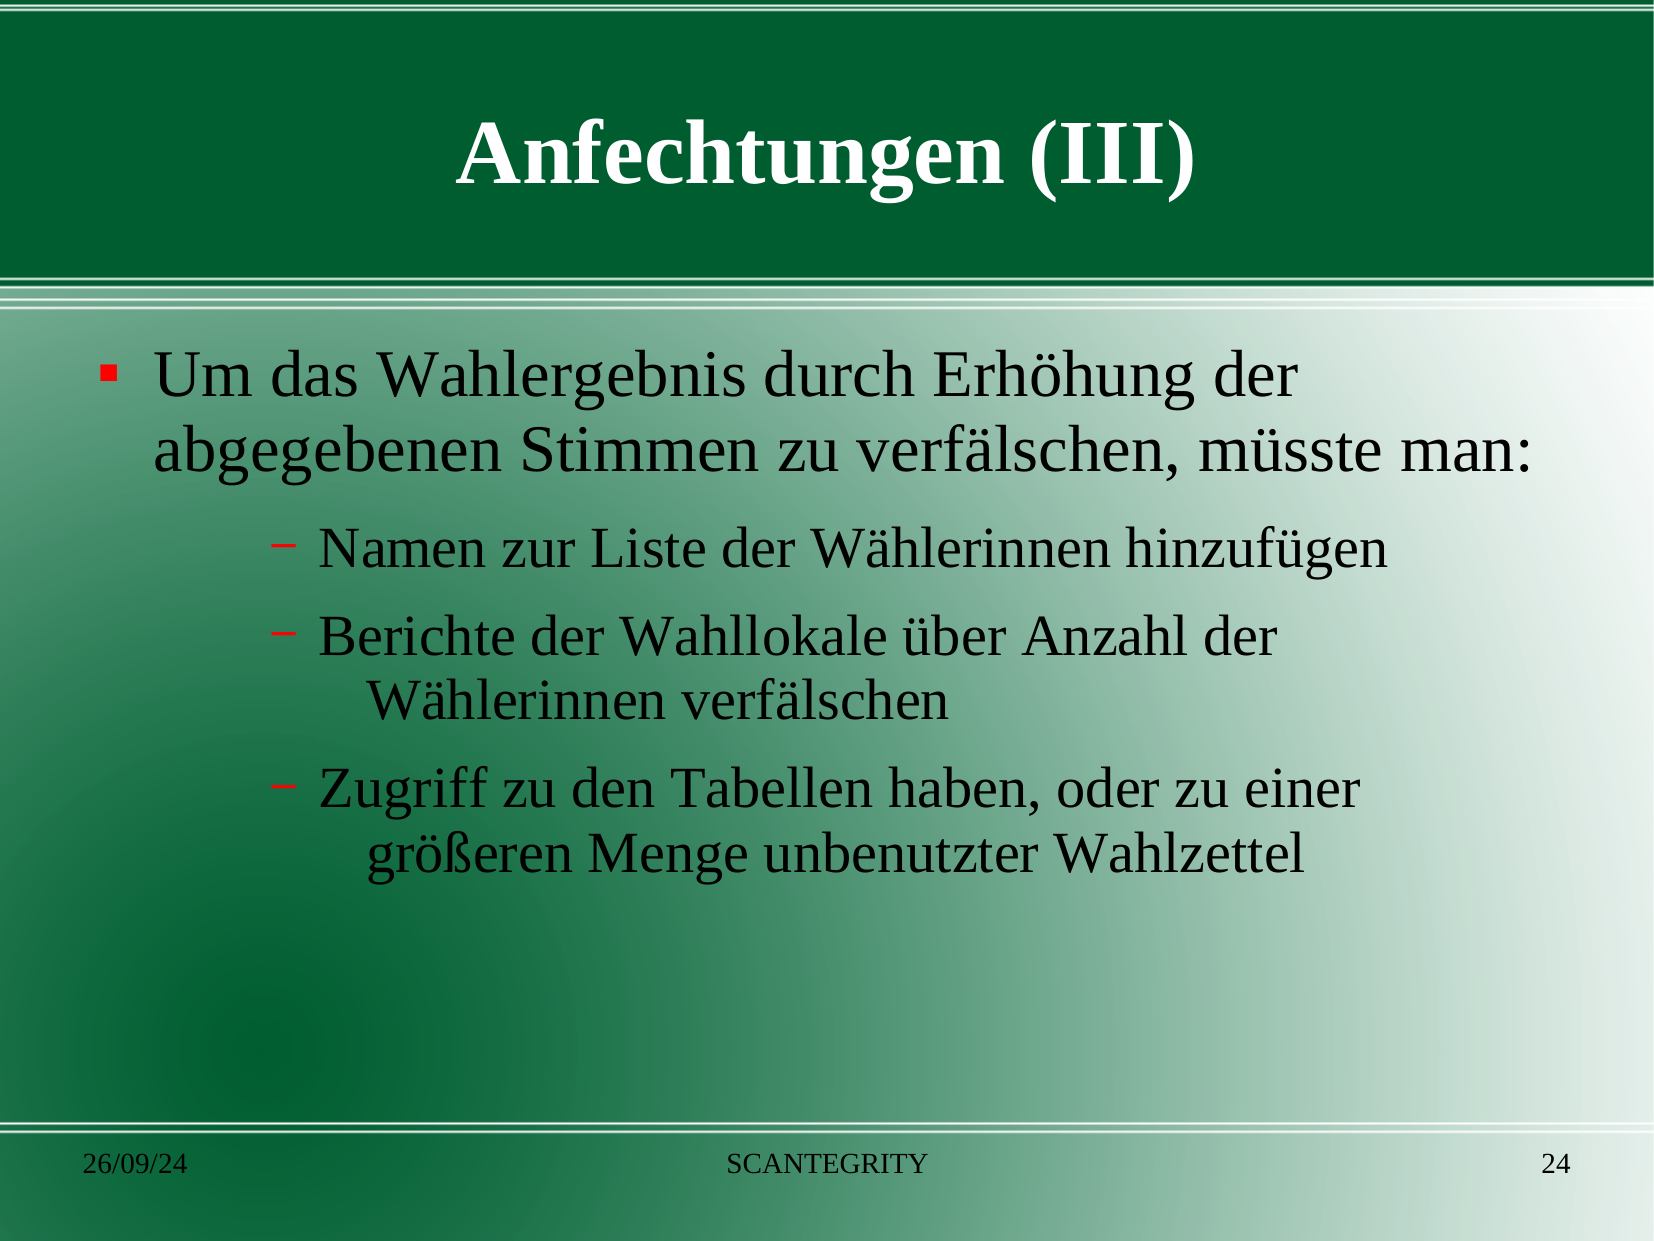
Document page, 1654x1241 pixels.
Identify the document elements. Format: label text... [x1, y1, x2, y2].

picture [0, 0, 1654, 1241]
list Um das Wahlergebnis durch Erhöhung der abgegebenen Stimmen zu verfälschen, müsste man: Namen zur Liste der Wählerinnen hinzufügen Berichte der Wahllokale über Anzahl der Wählerinnen verfälschen Zugriff zu den Tabellen haben, oder zu einer größeren Menge unbenutzter Wahlzettel [82, 337, 1571, 1037]
title Anfechtungen (III) [82, 56, 1571, 250]
